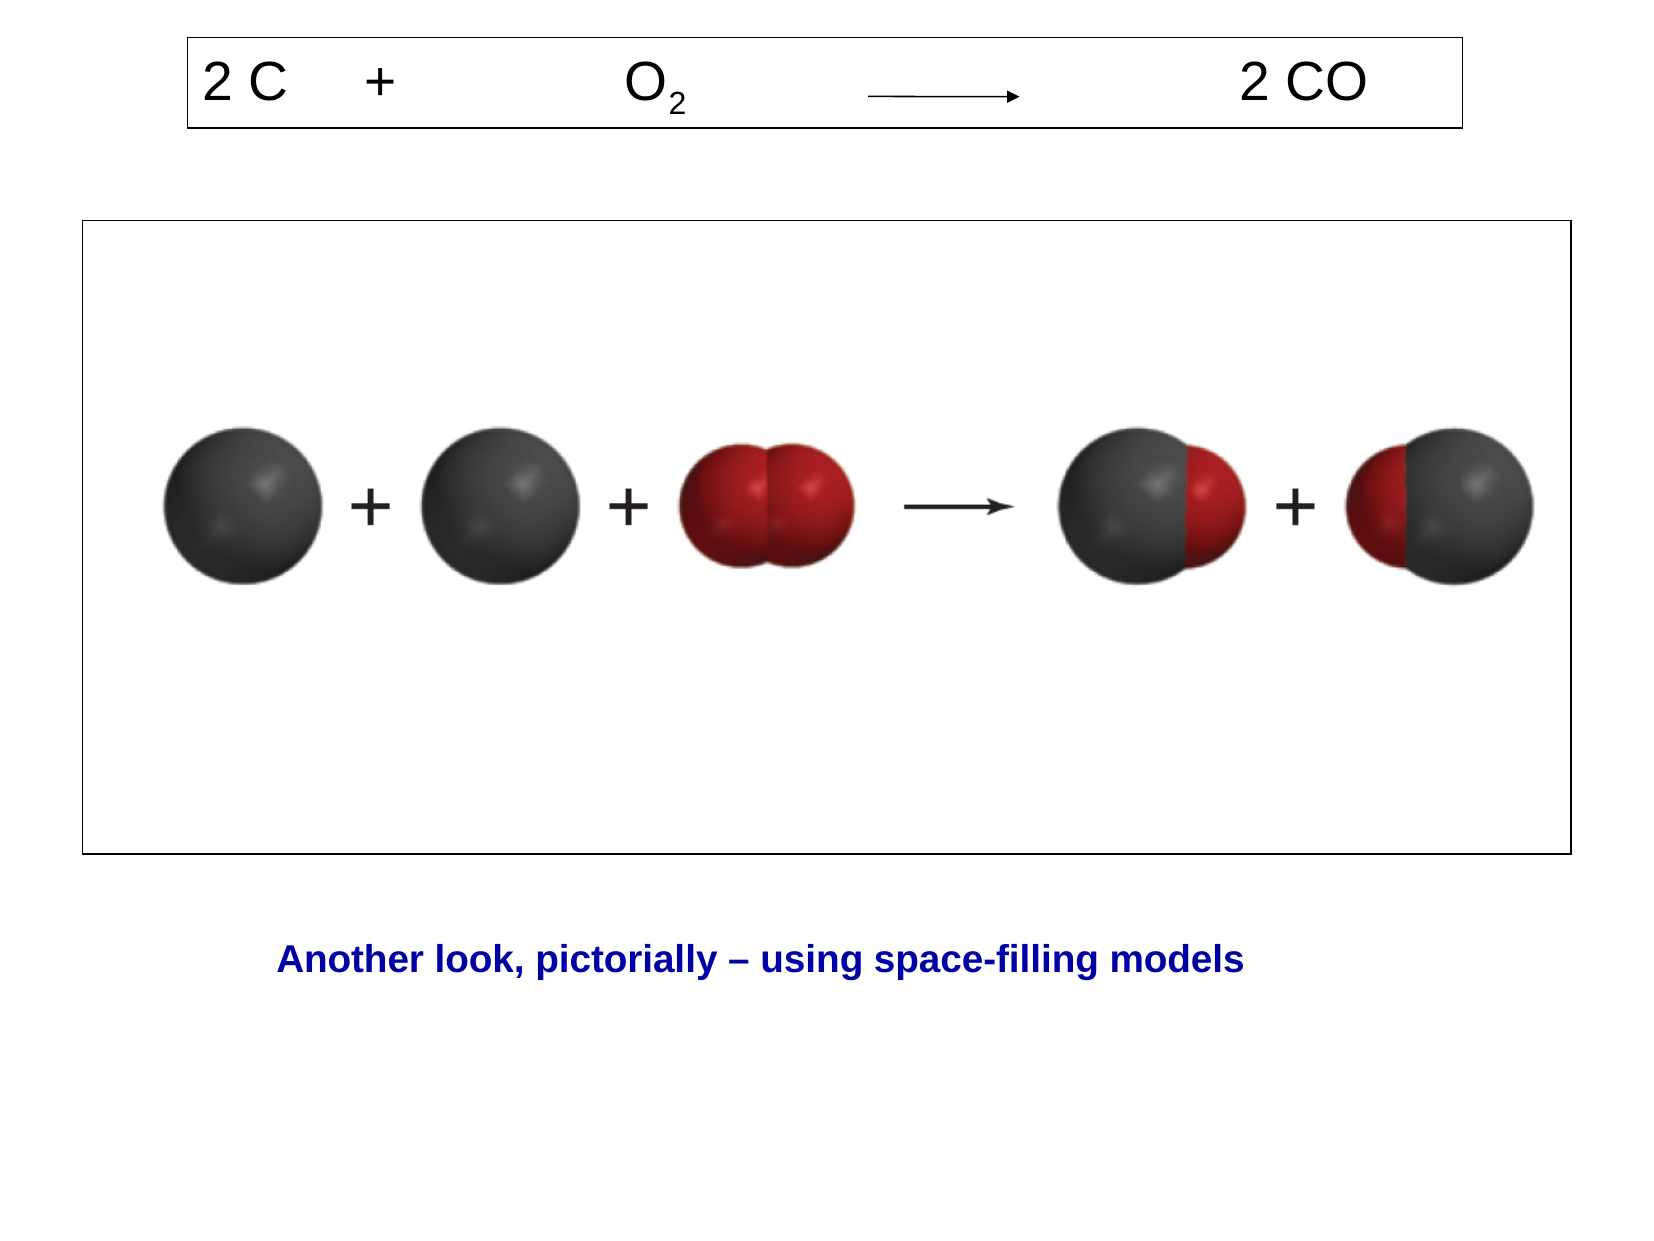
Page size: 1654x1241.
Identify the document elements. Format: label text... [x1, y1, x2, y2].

picture [151, 413, 1558, 607]
text_box 2 C + O2 2 CO [187, 37, 1463, 129]
text_box Another look, pictorially – using space-filling models [261, 881, 1447, 989]
